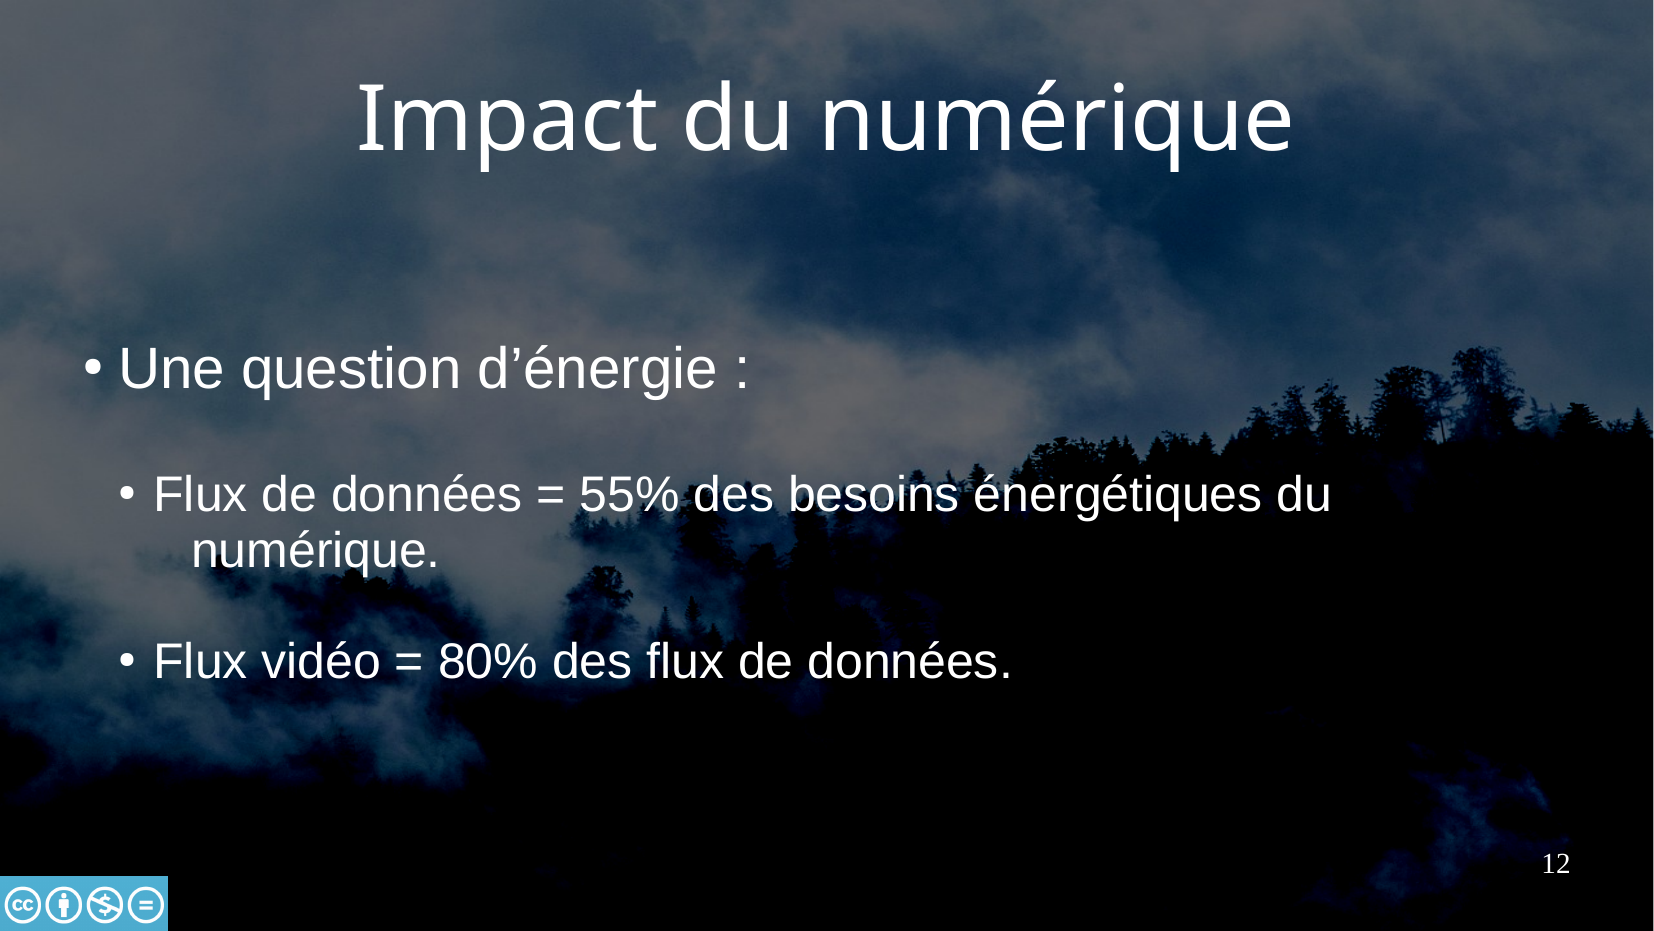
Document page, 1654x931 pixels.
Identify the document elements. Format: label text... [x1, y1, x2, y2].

title Impact du numérique [82, 37, 1571, 193]
picture [0, 876, 168, 931]
subtitle Une question d’énergie : Flux de données = 55% des besoins énergétiques du numérique. Flux vidéo = 80% des flux de données. [82, 242, 1571, 783]
